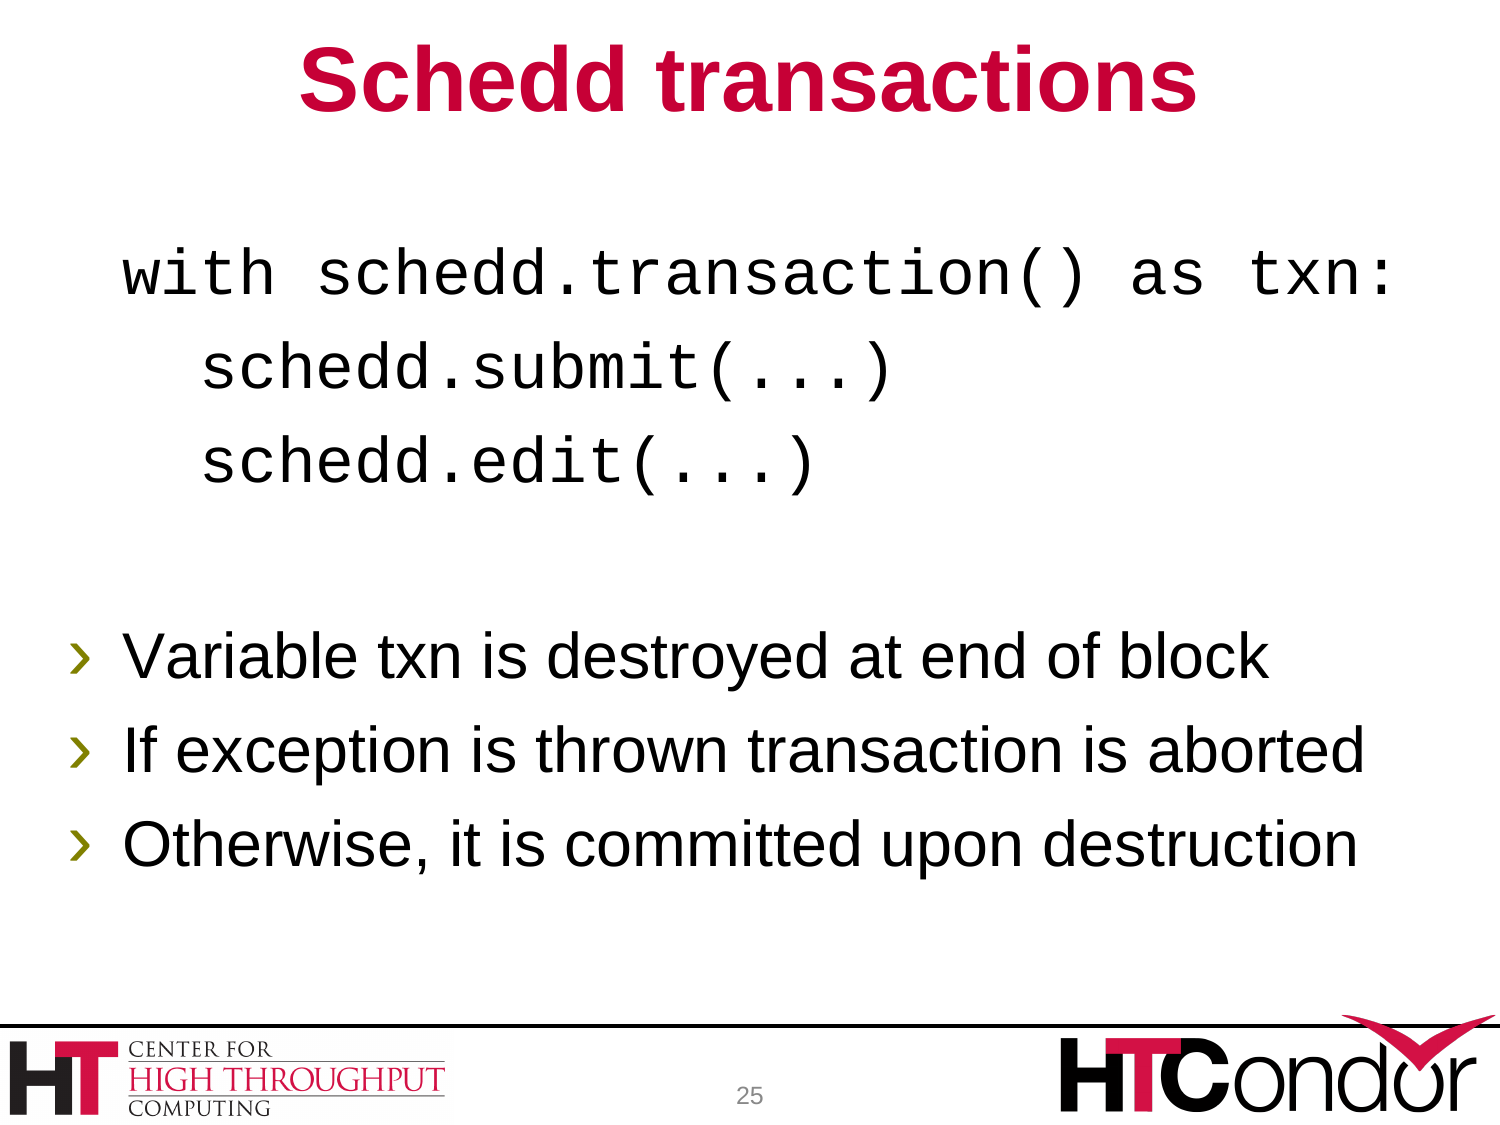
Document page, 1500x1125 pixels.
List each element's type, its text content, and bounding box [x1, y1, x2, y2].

title Schedd transactions [0, 0, 1500, 150]
picture [1055, 1014, 1500, 1119]
picture [0, 1029, 454, 1125]
list with schedd.transaction() as txn: schedd.submit(...) schedd.edit(...) Variable txn is destroyed at end of block If exception is thrown transaction is aborted Otherwise, it is committed upon destruction [52, 222, 1431, 916]
text_box <number> [575, 1065, 926, 1125]
